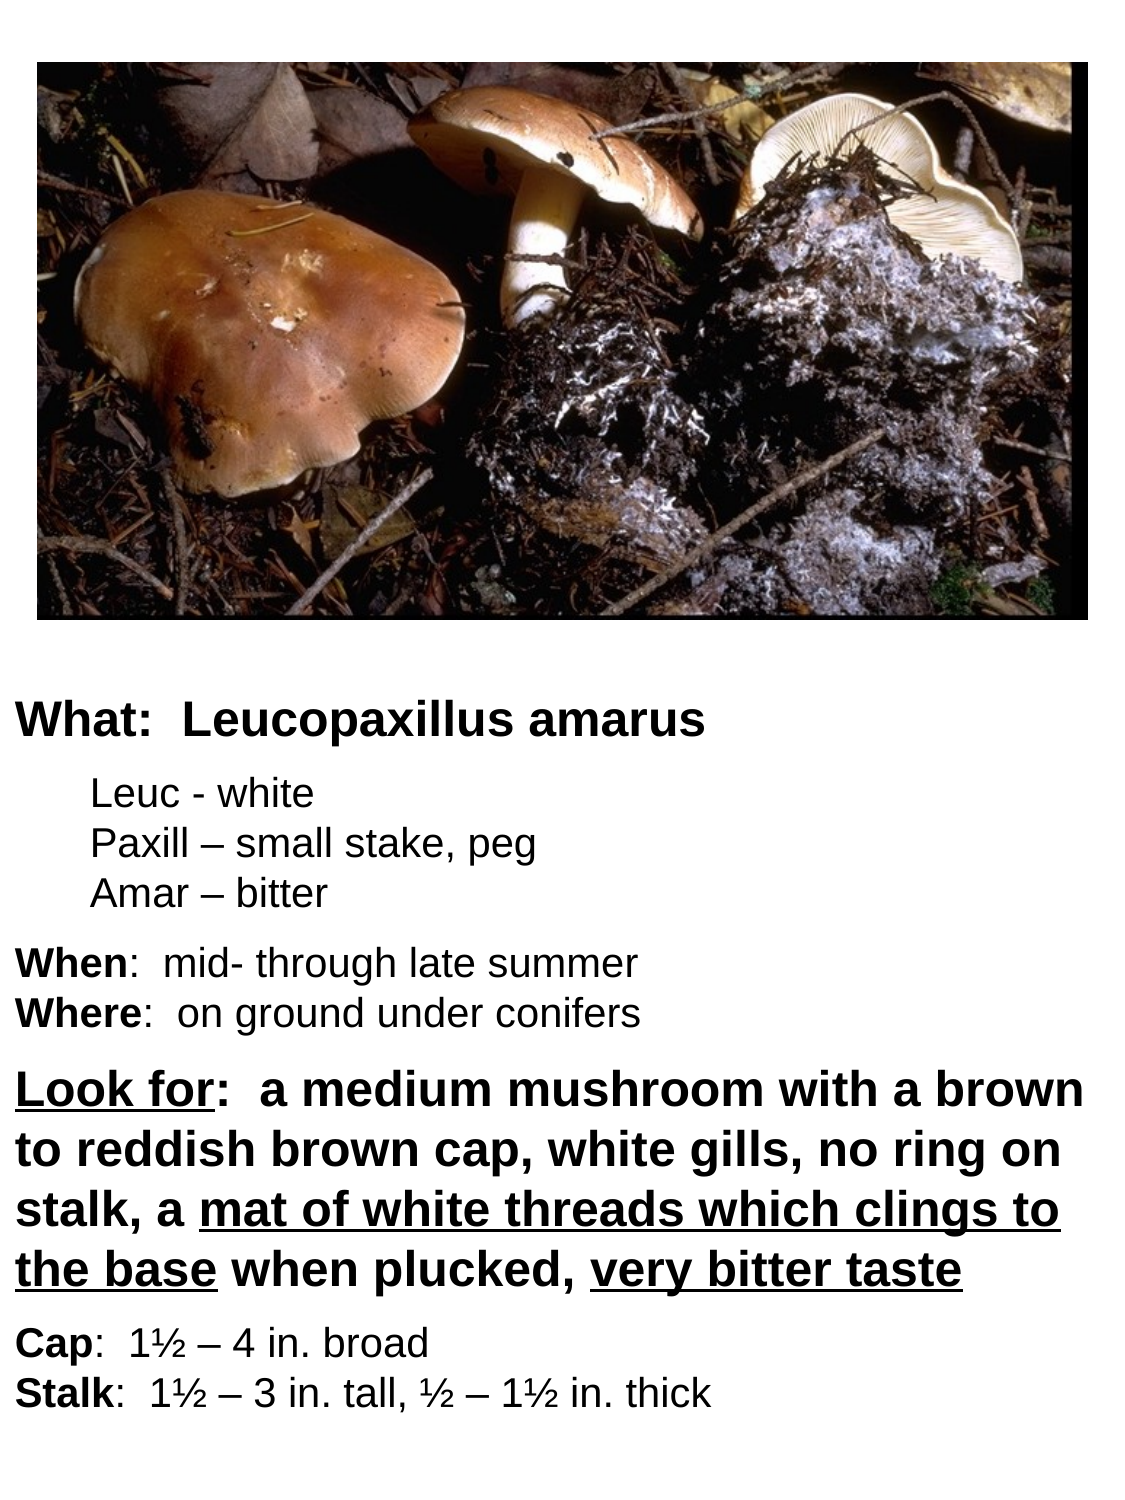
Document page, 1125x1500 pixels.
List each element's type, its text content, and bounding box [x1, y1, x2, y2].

text_box What: Leucopaxillus amarus Leuc - white Paxill – small stake, peg Amar – bitter When: mid- through late summer Where: on ground under conifers Look for: a medium mushroom with a brown to reddish brown cap, white gills, no ring on stalk, a mat of white threads which clings to the base when plucked, very bitter taste Cap: 1½ – 4 in. broad Stalk: 1½ – 3 in. tall, ½ – 1½ in. thick [0, 678, 1125, 1424]
picture [37, 62, 1088, 620]
